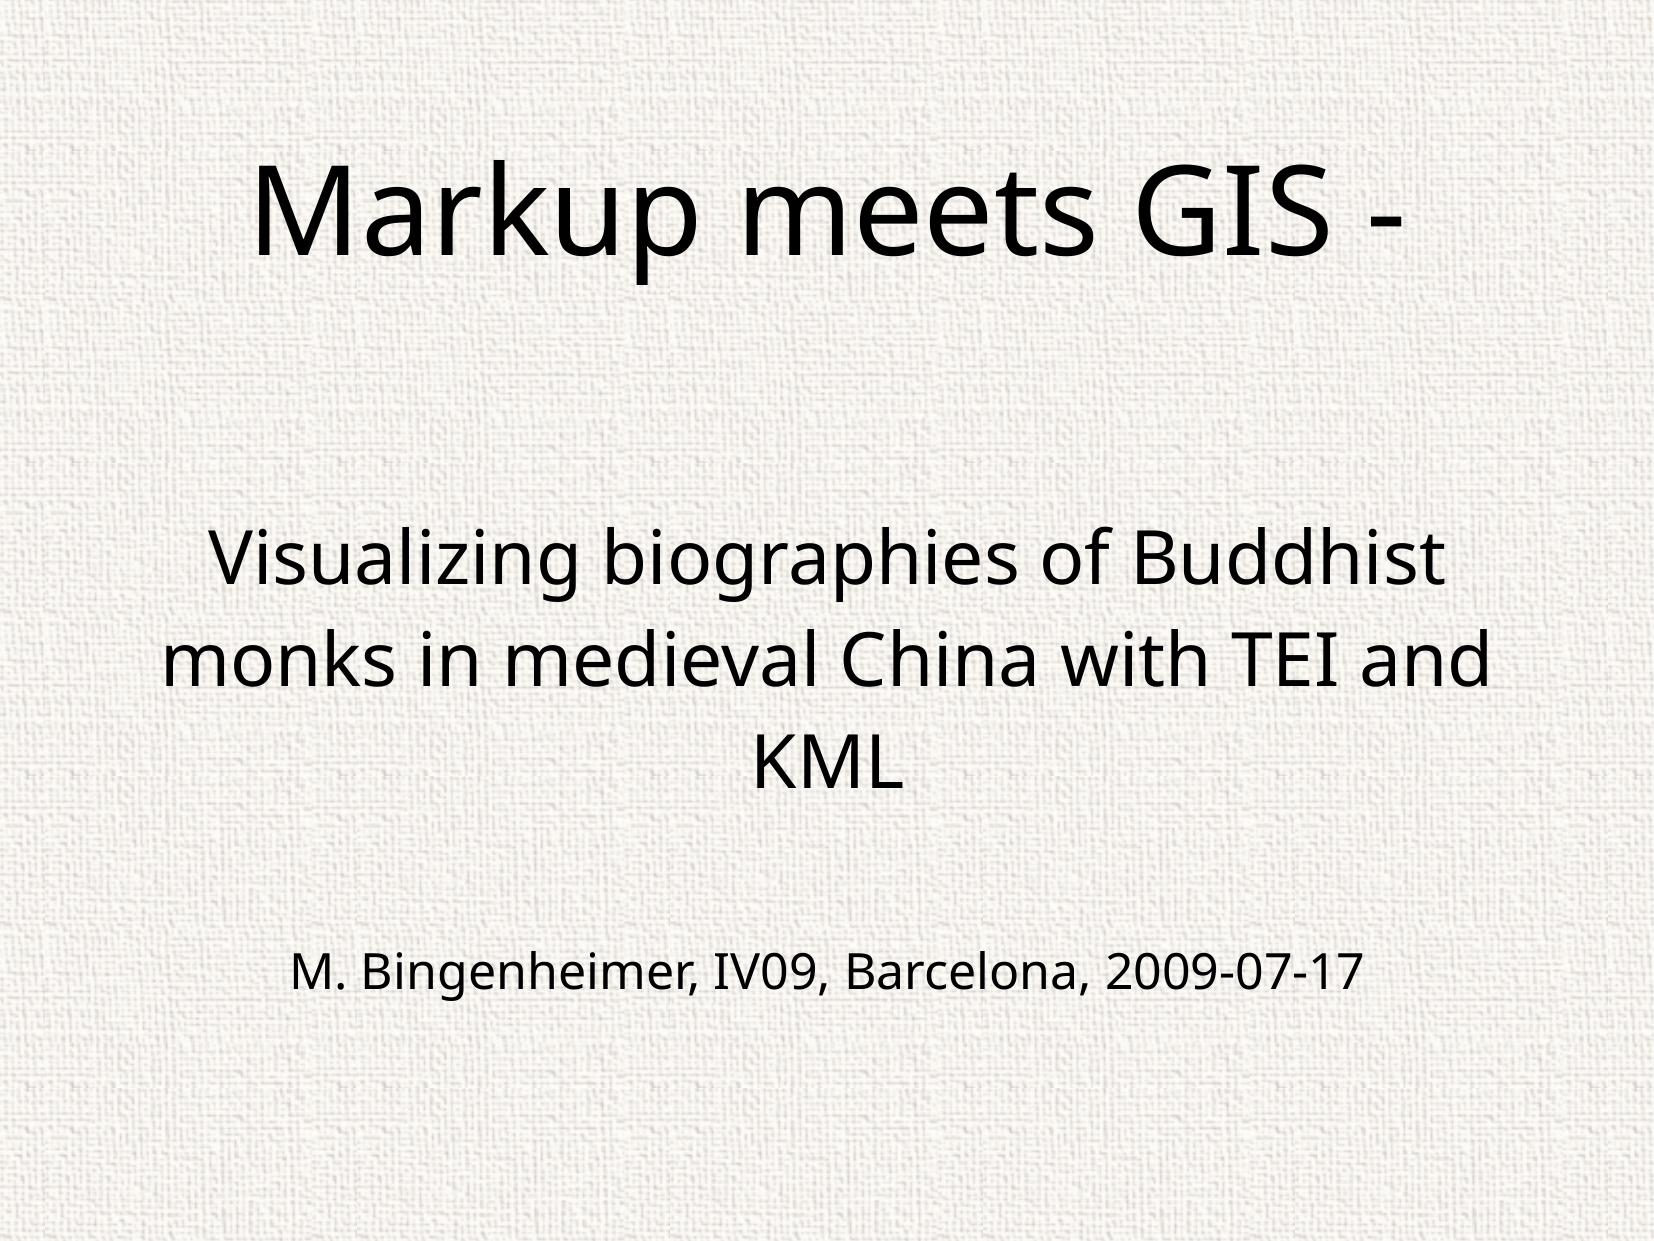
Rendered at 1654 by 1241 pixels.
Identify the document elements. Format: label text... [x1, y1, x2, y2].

subtitle Visualizing biographies of Buddhist monks in medieval China with TEI and KML M. Bingenheimer, IV09, Barcelona, 2009-07-17 [121, 344, 1534, 1164]
picture [0, 0, 1654, 1241]
title Markup meets GIS - [121, 102, 1534, 310]
